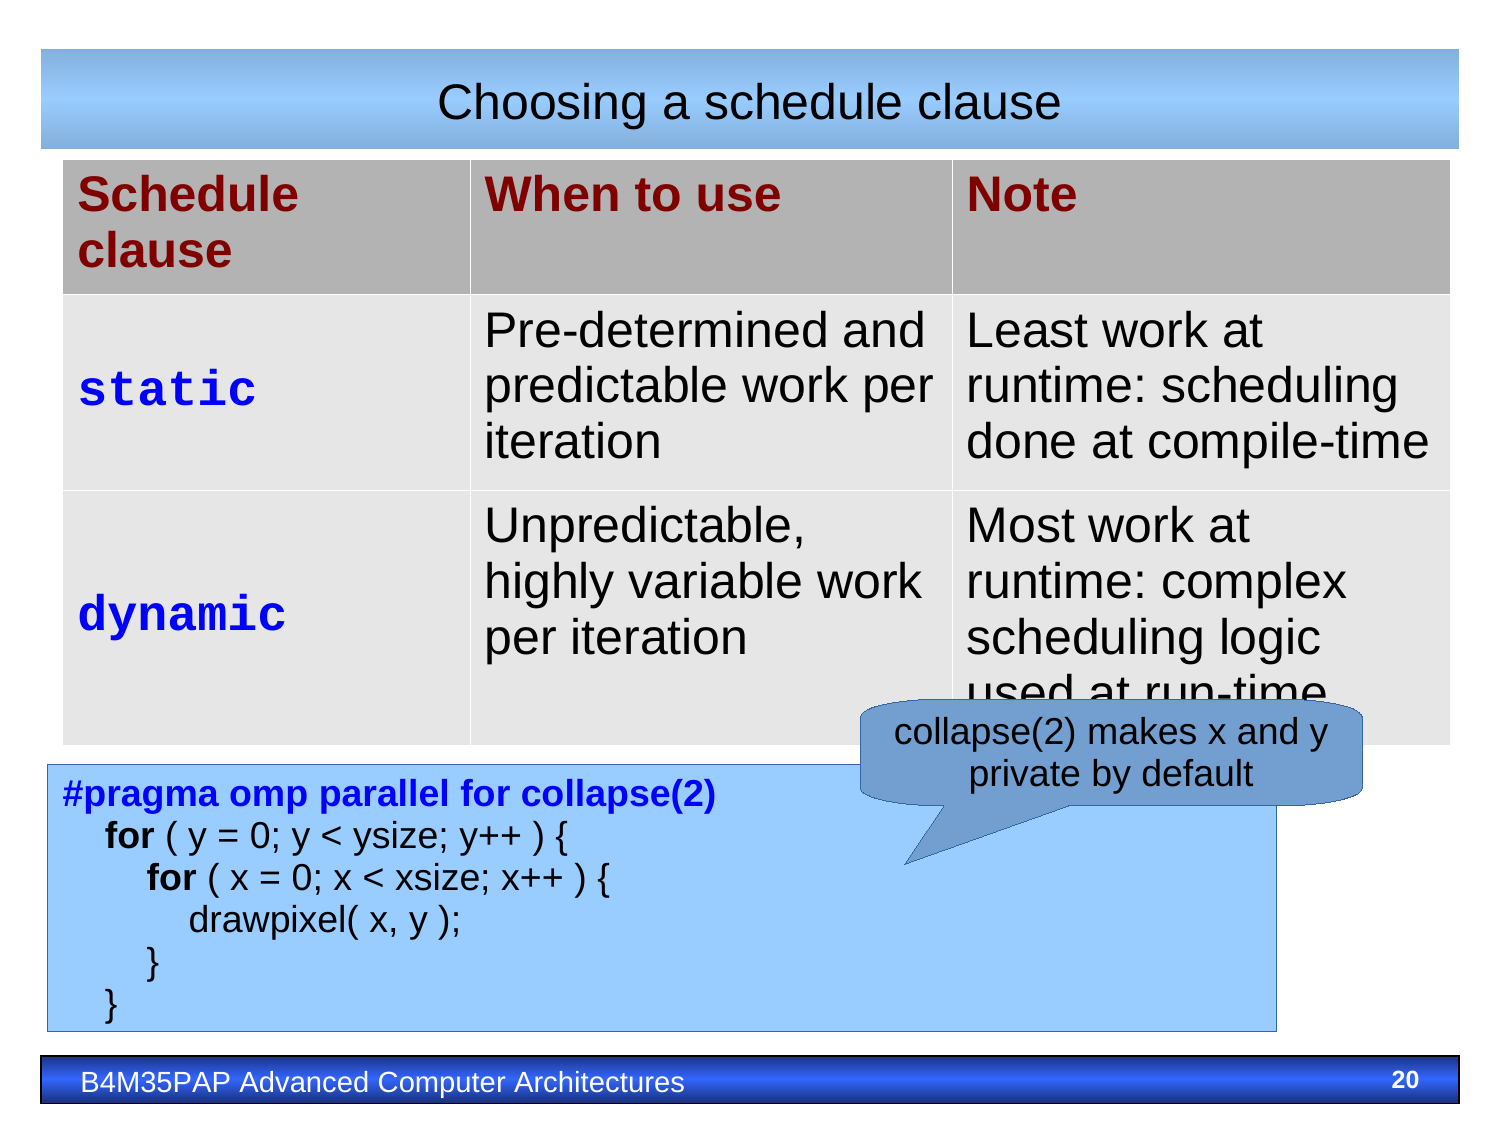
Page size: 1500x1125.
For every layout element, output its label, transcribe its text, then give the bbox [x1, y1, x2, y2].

table_cell static [63, 295, 470, 490]
text_box [140, 935, 1369, 1007]
table_cell dynamic [63, 491, 470, 745]
table_header Schedule clause [63, 160, 470, 294]
table_header When to use [471, 160, 952, 294]
text_box collapse(2) makes x and y private by default [860, 699, 1363, 865]
table_header Note [953, 160, 1450, 294]
table_cell Most work at runtime: complex scheduling logic used at run-time [953, 491, 1450, 745]
table_cell Least work at runtime: scheduling done at compile-time [953, 295, 1450, 490]
table_cell Unpredictable, highly variable work per iteration [471, 491, 952, 745]
table_cell Pre-determined and predictable work per iteration [471, 295, 952, 490]
text_box #pragma omp parallel for collapse(2) for ( y = 0; y < ysize; y++ ) { for ( x = 0; x < xsize; x++ ) { drawpixel( x, y ); } } [47, 764, 1277, 1032]
title Choosing a schedule clause [41, 49, 1459, 149]
